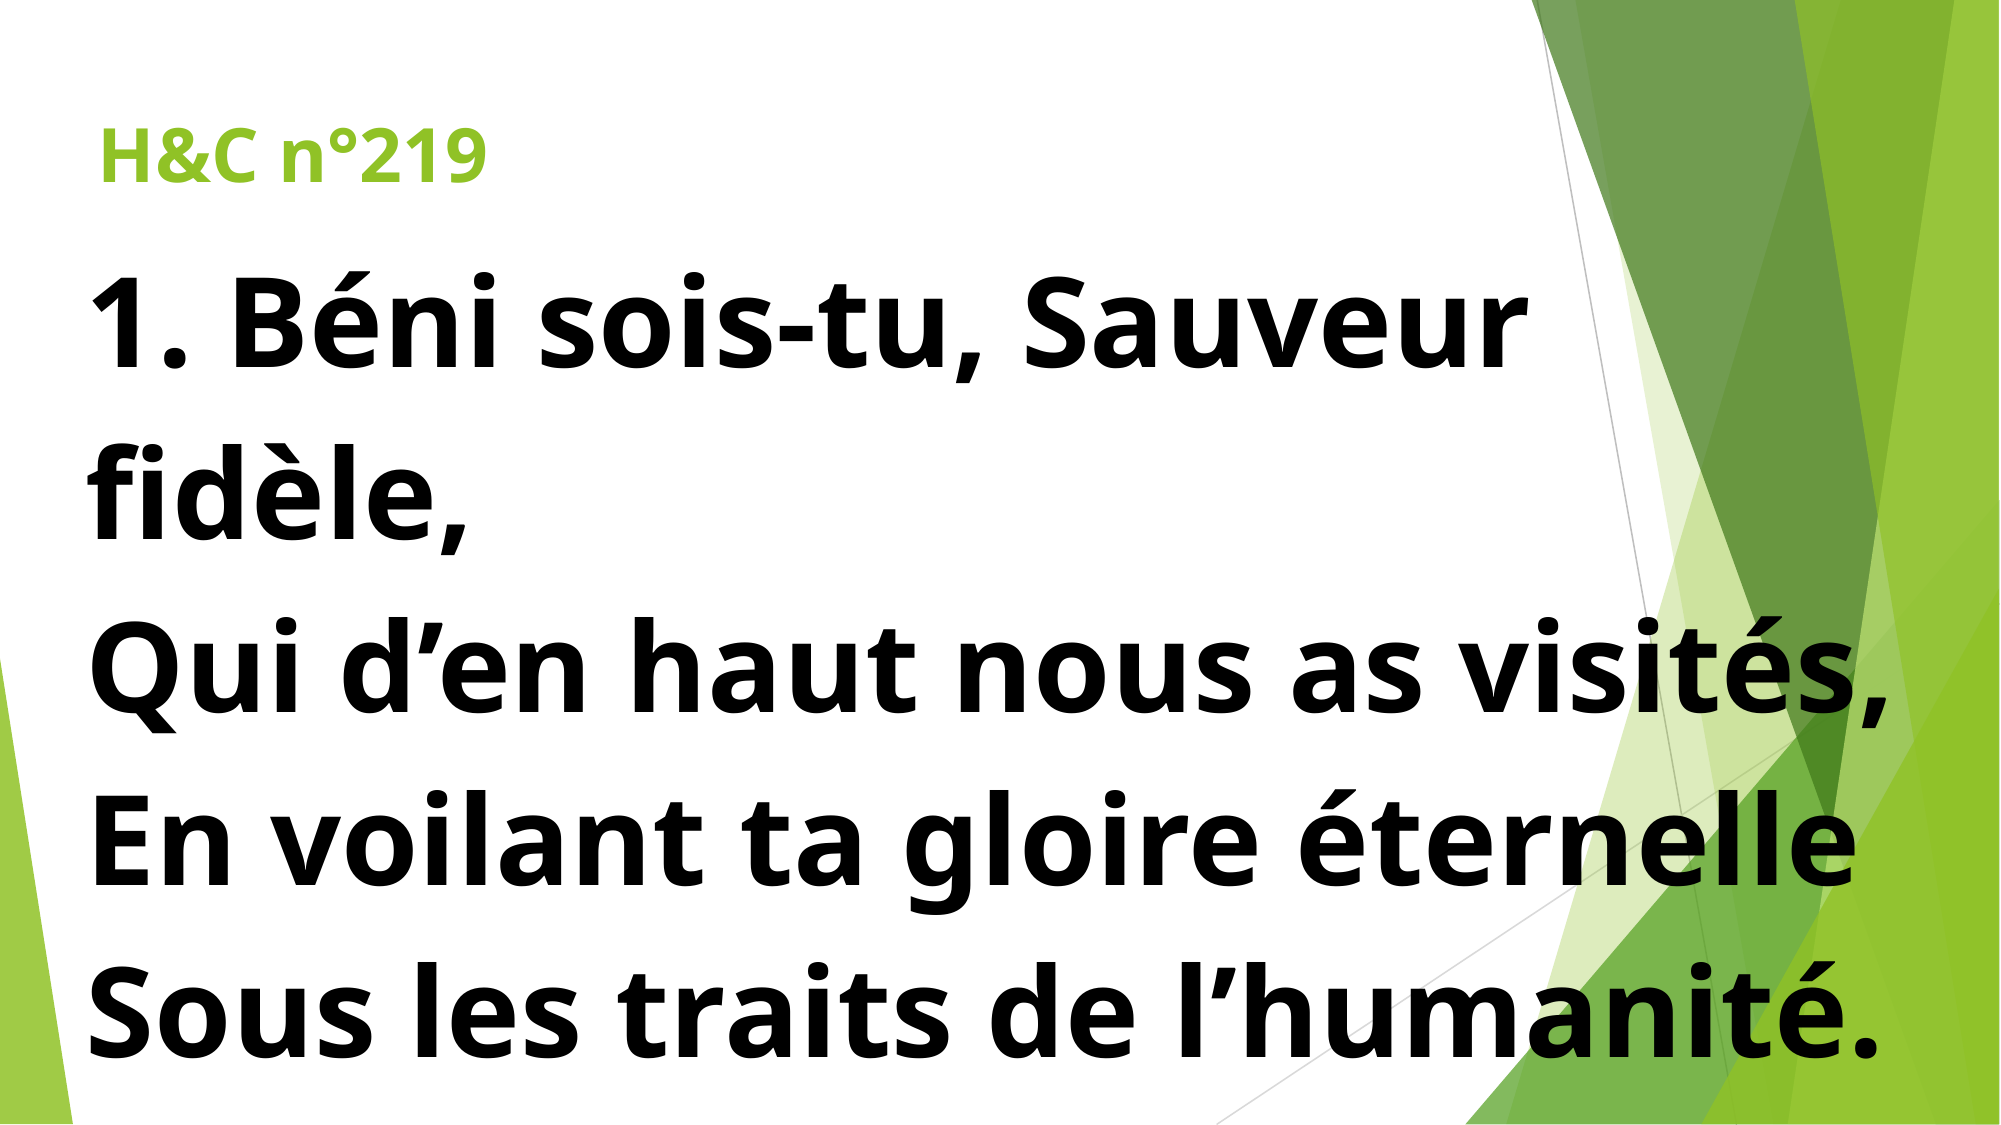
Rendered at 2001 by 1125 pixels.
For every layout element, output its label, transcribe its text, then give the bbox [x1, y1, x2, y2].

text_box H&C n°219 [82, 99, 1522, 212]
text_box 1. Béni sois-tu, Sauveur fidèle, Qui d’en haut nous as visités, En voilant ta gloire éternelle Sous les traits de l’humanité. [70, 212, 1961, 1074]
